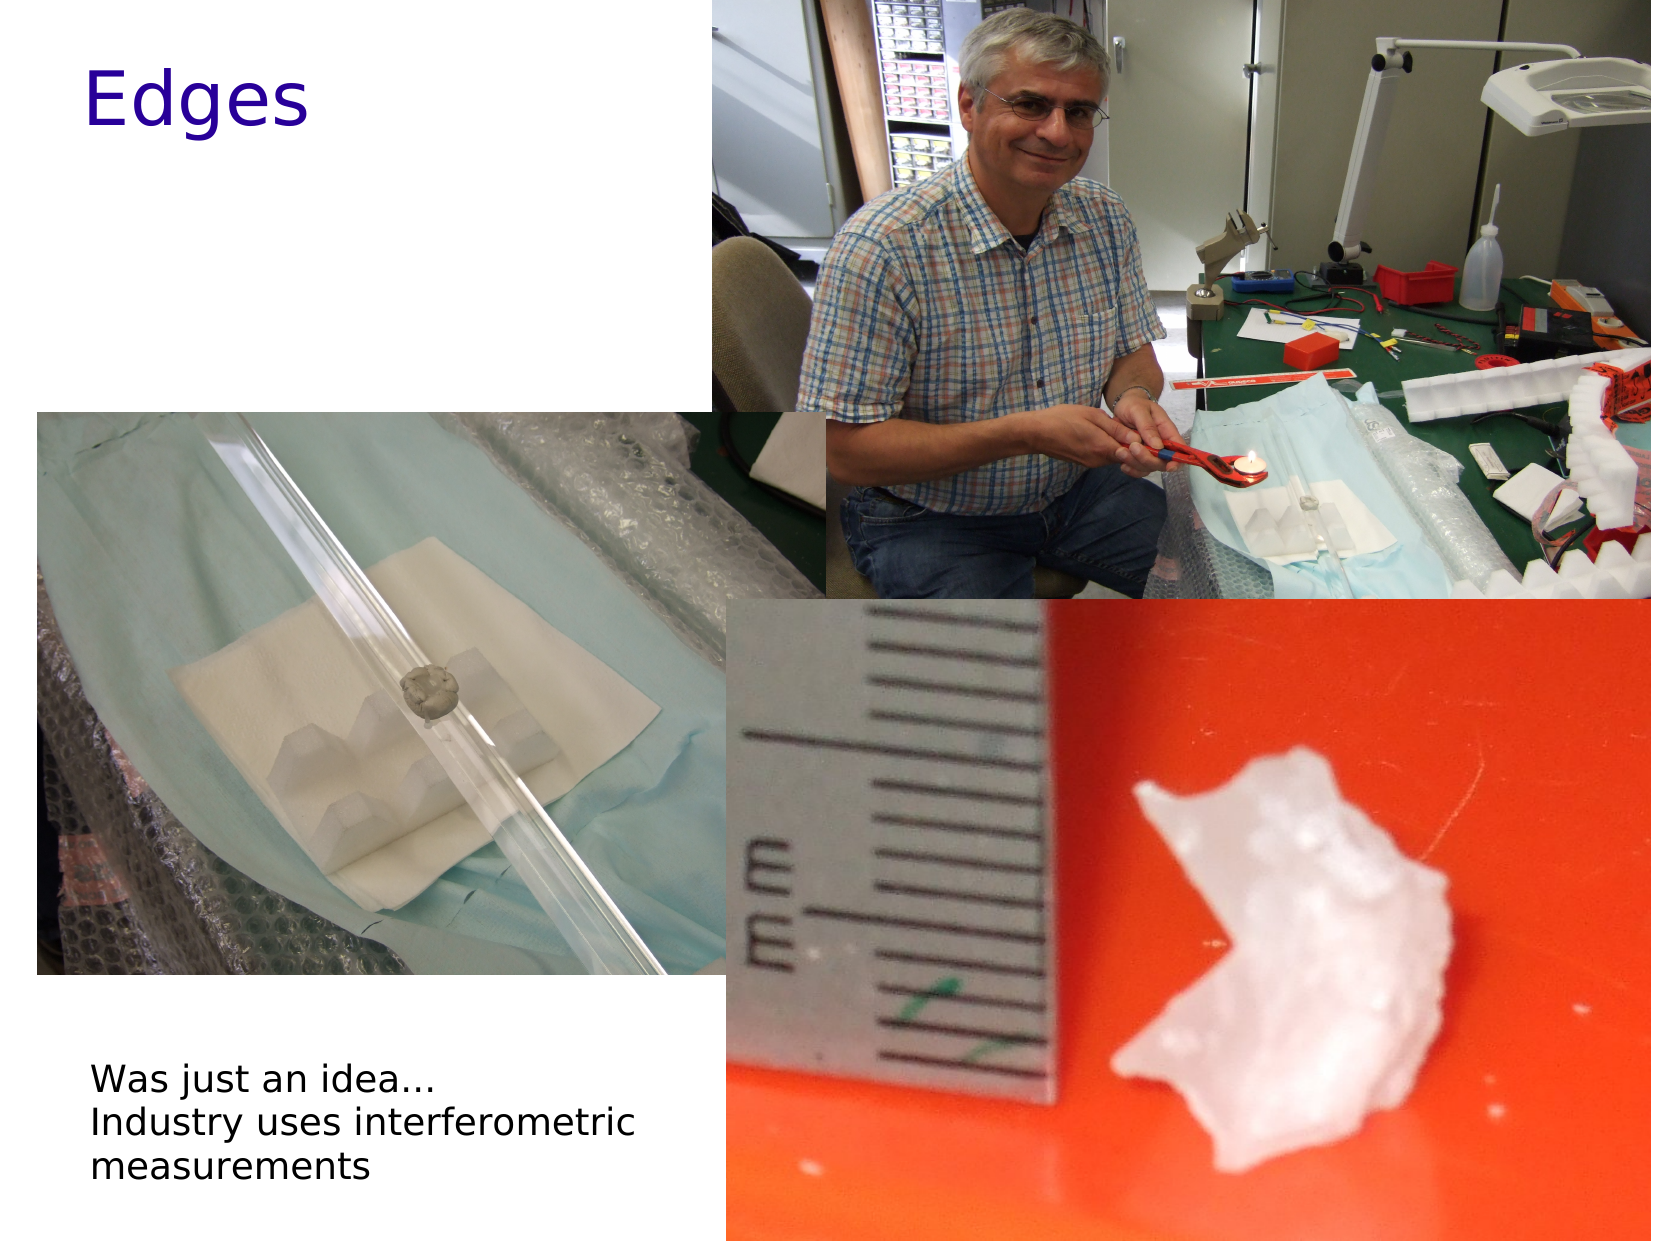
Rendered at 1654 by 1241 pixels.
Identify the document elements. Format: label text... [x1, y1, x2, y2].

title Edges [82, 56, 712, 144]
text_box Was just an idea... Industry uses interferometric measurements [75, 1050, 652, 1196]
picture [37, 0, 1651, 1241]
